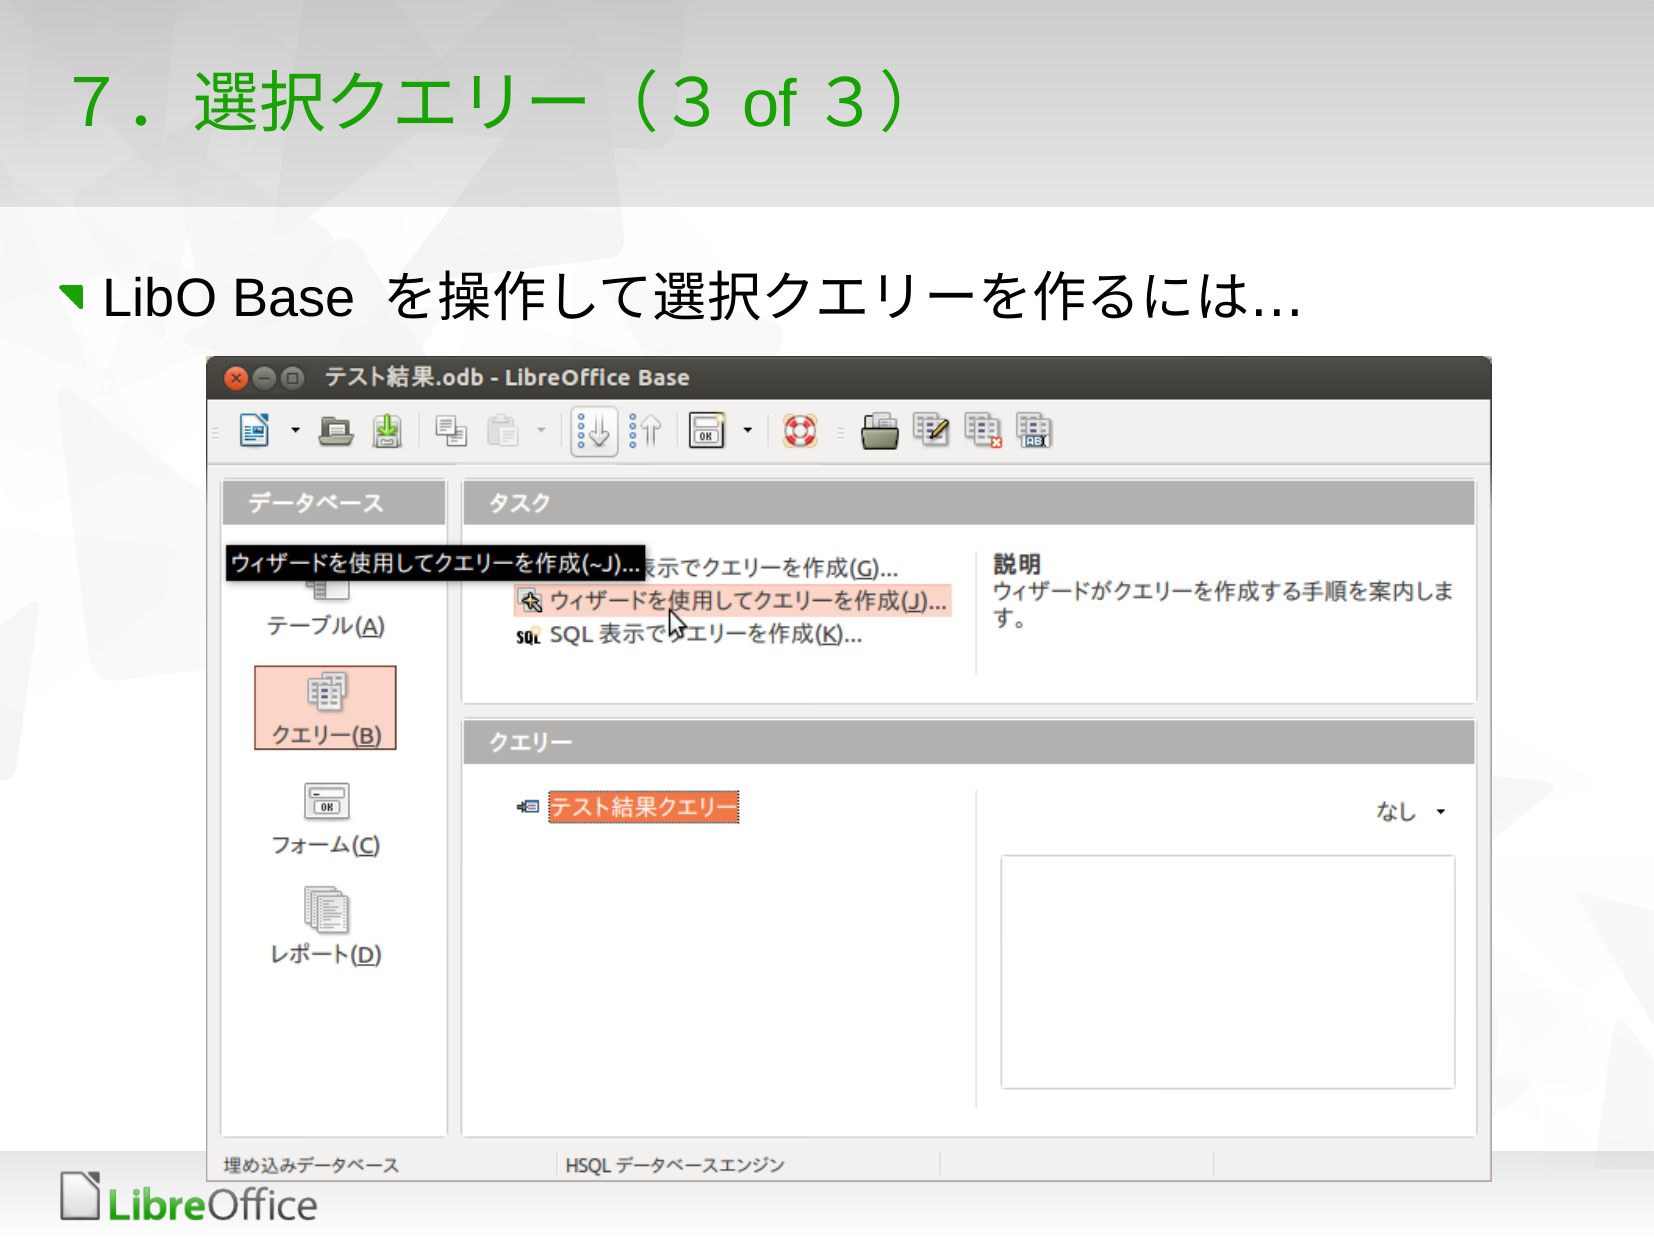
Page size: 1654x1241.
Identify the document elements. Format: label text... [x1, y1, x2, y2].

picture [41, 356, 1654, 1240]
picture [0, 0, 783, 931]
list LibO Base を操作して選択クエリーを作るには… [59, 265, 1595, 985]
title ７．選択クエリー（３of３） [59, 29, 1595, 178]
